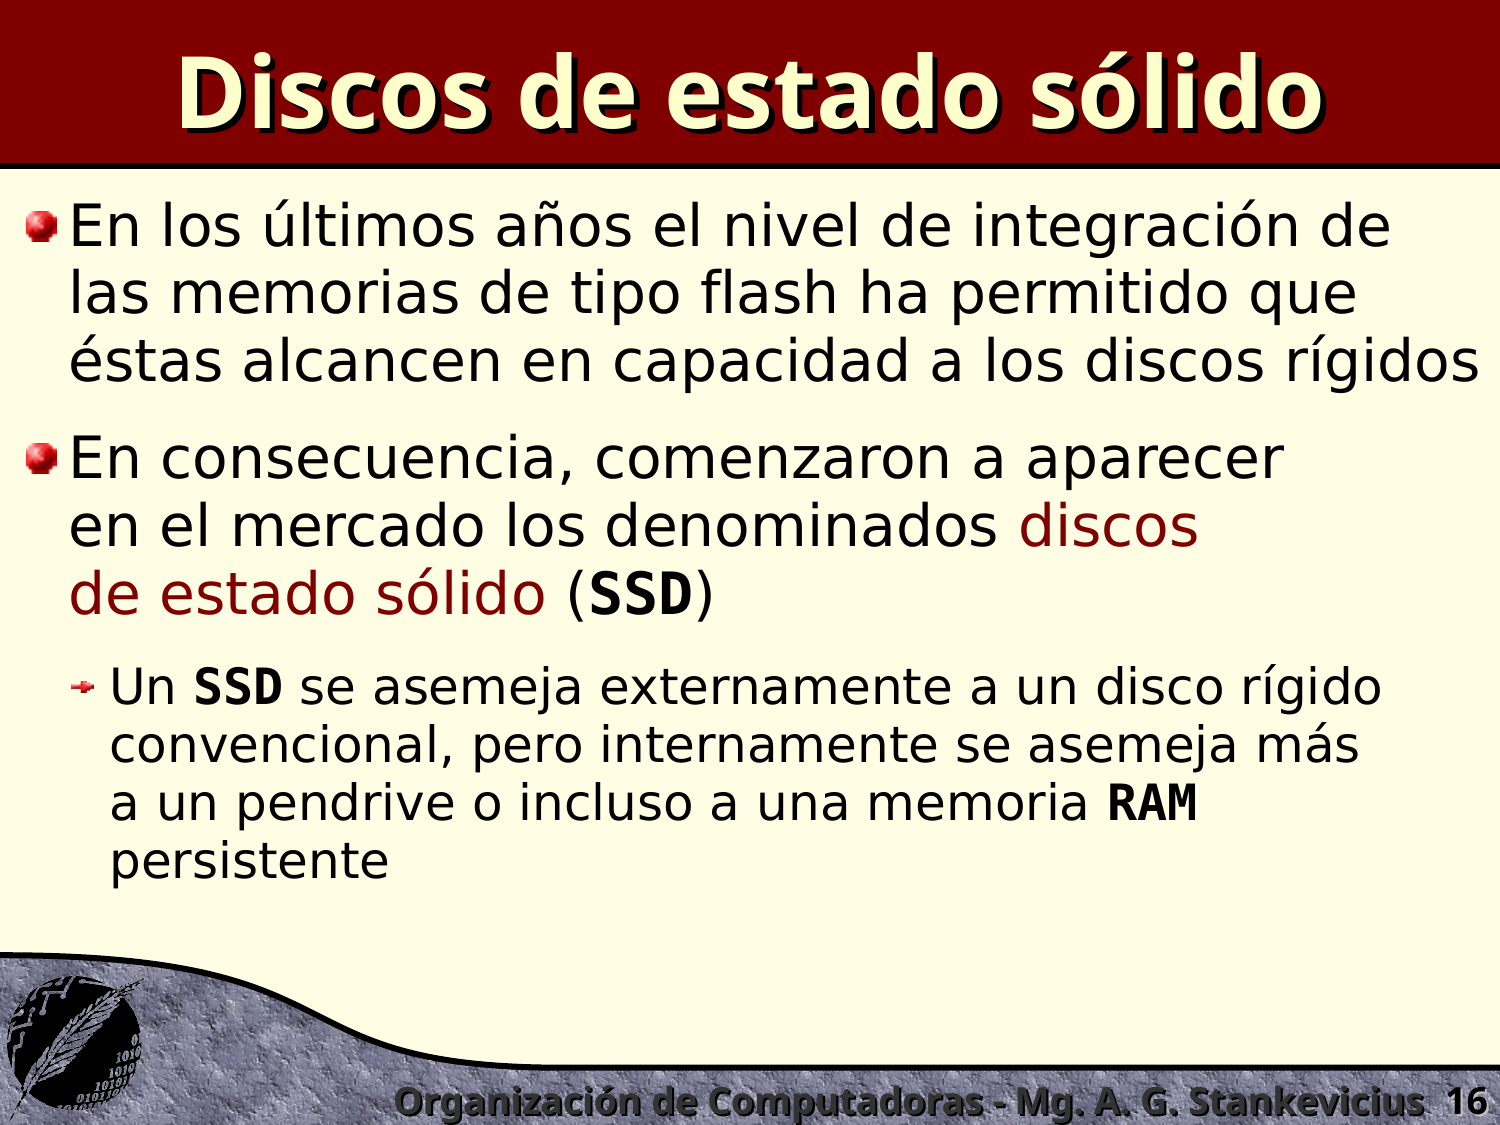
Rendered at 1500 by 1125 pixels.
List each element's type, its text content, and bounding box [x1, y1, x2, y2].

list En los últimos años el nivel de integración de las memorias de tipo flash ha permitido que éstas alcancen en capacidad a los discos rígidos En consecuencia, comenzaron a aparecer en el mercado los denominados discos de estado sólido (SSD) Un SSD se asemeja externamente a un disco rígido convencional, pero internamente se asemeja más a un pendrive o incluso a una memoria RAM persistente [11, 192, 1486, 935]
picture [448, 1100, 455, 1110]
picture [1058, 1100, 1065, 1110]
title Discos de estado sólido [15, 5, 1485, 160]
picture [0, 959, 1500, 1125]
picture [802, 1100, 806, 1110]
